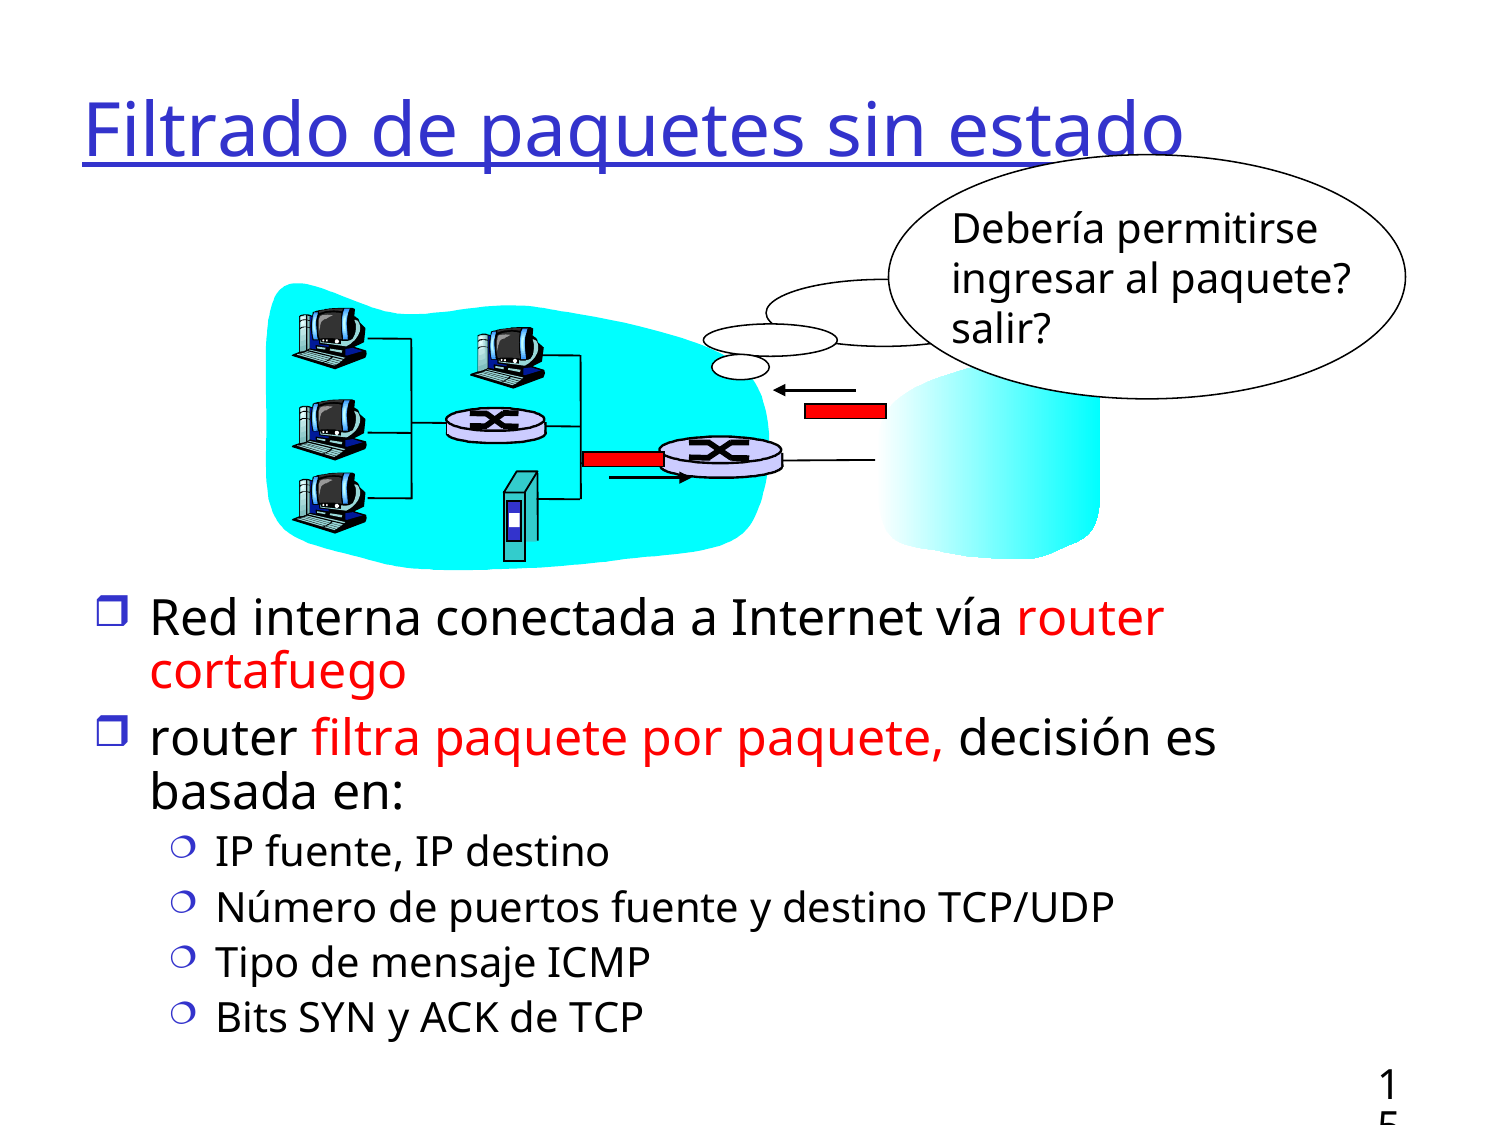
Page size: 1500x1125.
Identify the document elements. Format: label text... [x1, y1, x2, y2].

text_box [805, 360, 1337, 559]
text_box [1375, 219, 1406, 335]
text_box [707, 438, 733, 446]
title Filtrado de paquetes sin estado [67, 32, 1343, 221]
text_box [727, 440, 779, 459]
list Red interna conectada a Internet vía router cortafuego router filtra paquete por paquete, decisión es basada en: IP fuente, IP destino Número de puertos fuente y destino TCP/UDP Tipo de mensaje ICMP Bits SYN y ACK de TCP [78, 584, 1311, 1057]
text_box [265, 206, 936, 571]
text_box [958, 154, 1336, 193]
text_box Debería permitirse ingresar al paquete? salir? [936, 193, 1375, 360]
text_box [711, 454, 729, 461]
